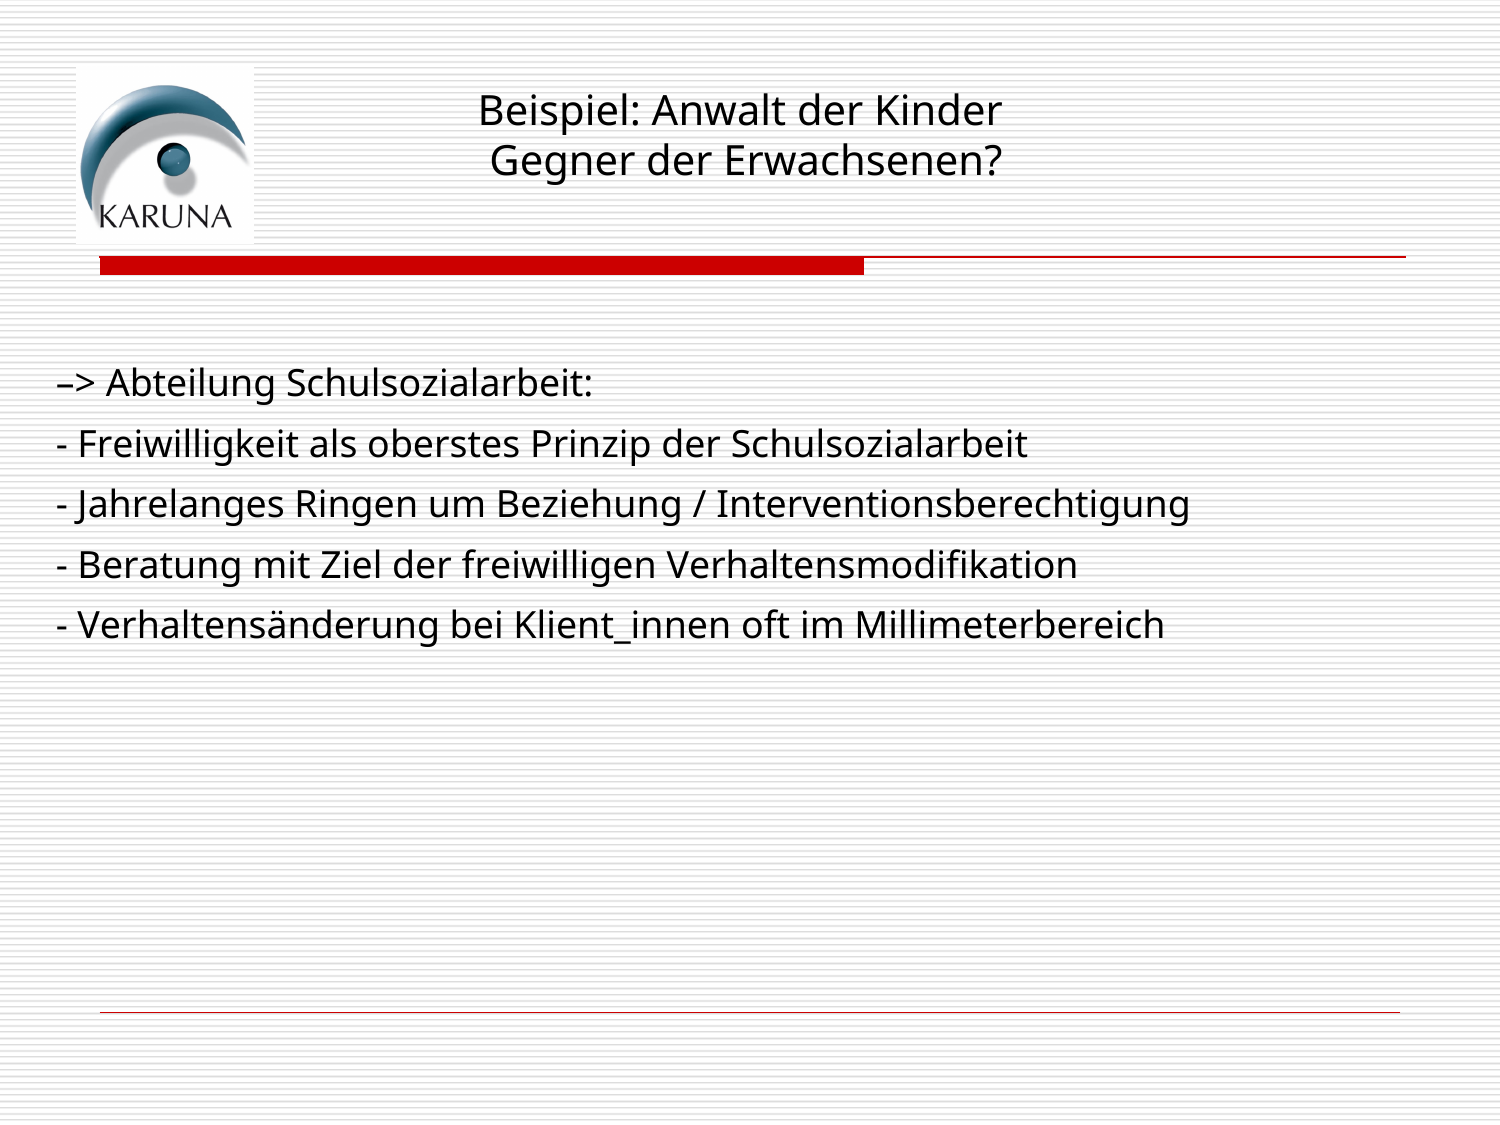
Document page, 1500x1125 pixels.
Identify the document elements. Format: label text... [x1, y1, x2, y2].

picture [0, 0, 1500, 1125]
title Beispiel: Anwalt der Kinder Gegner der Erwachsenen? [314, 97, 1178, 192]
list –> Abteilung Schulsozialarbeit: - Freiwilligkeit als oberstes Prinzip der Schulsozialarbeit - Jahrelanges Ringen um Beziehung / Interventionsberechtigung - Beratung mit Ziel der freiwilligen Verhaltensmodifikation - Verhaltensänderung bei Klient_innen oft im Millimeterbereich [41, 290, 1447, 1071]
